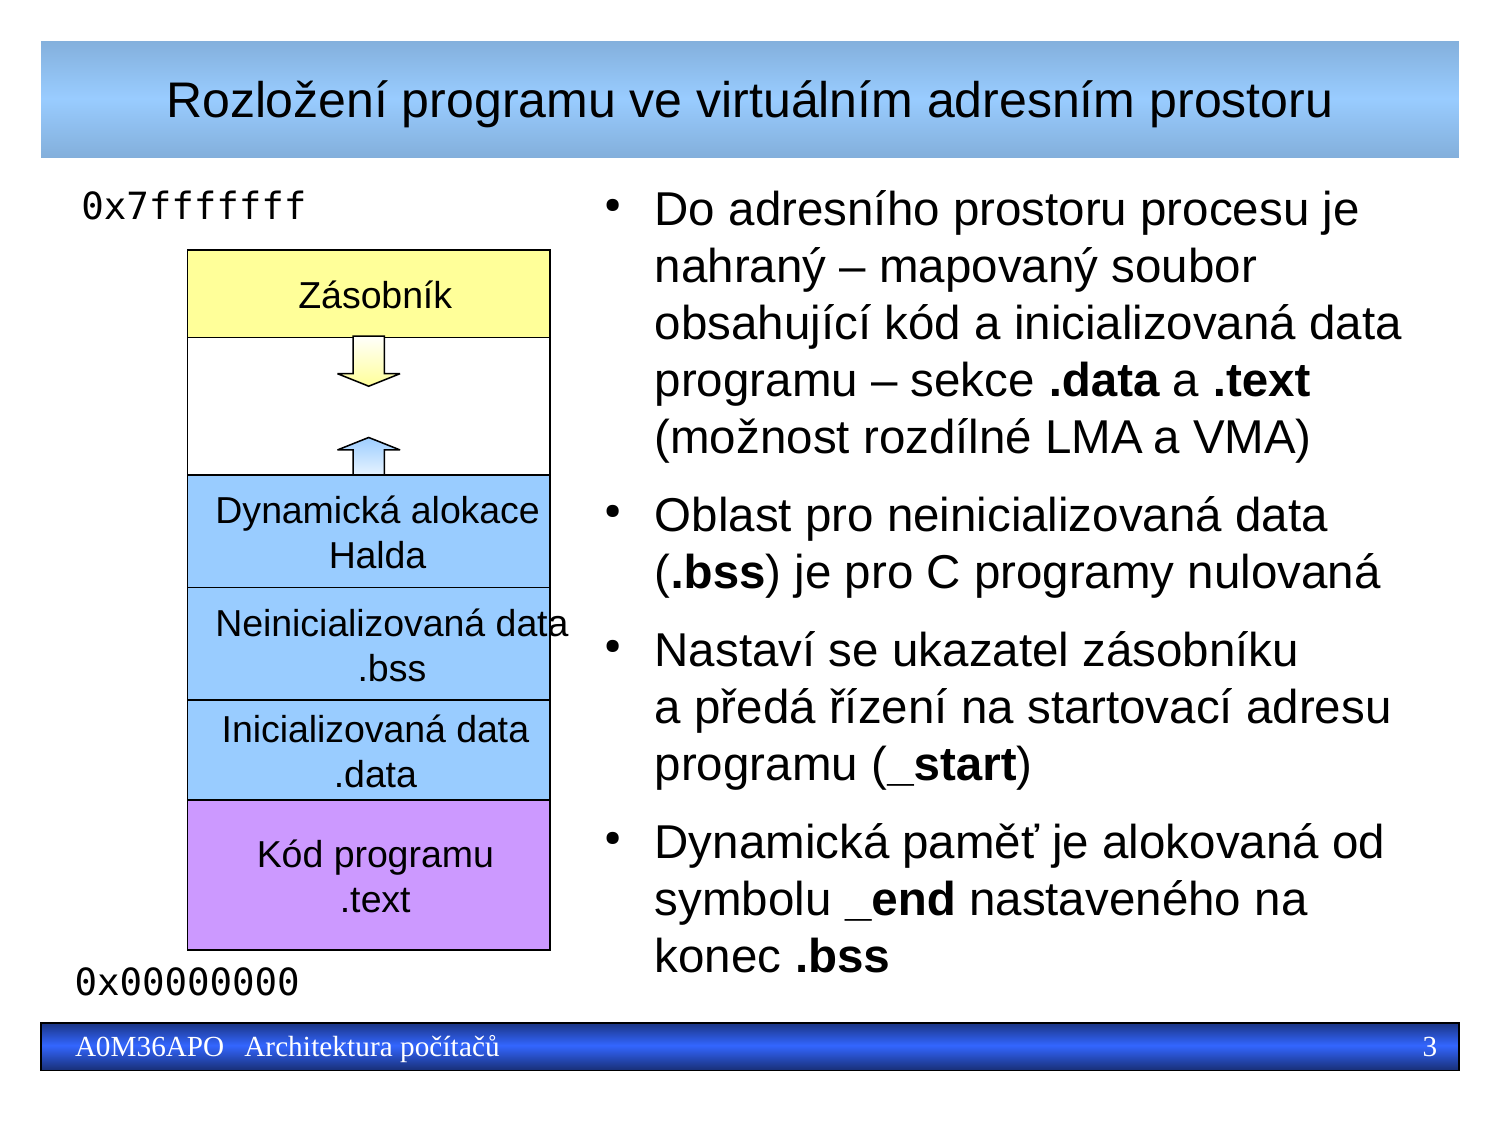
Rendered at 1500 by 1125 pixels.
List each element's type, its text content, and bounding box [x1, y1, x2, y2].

title Rozložení programu ve virtuálním adresním prostoru [41, 41, 1459, 158]
list Do adresního prostoru procesu je nahraný – mapovaný soubor obsahující kód a inicializovaná data programu – sekce .data a .text (možnost rozdílné LMA a VMA) Oblast pro neinicializovaná data (.bss) je pro C programy nulovaná Nastaví se ukazatel zásobníku a předá řízení na startovací adresu programu (_start) Dynamická paměť je alokovaná od symbolu _end nastaveného na konec .bss [587, 178, 1426, 994]
text_box 0x7fffffff [73, 173, 314, 235]
text_box Inicializovaná data .data [187, 699, 550, 800]
text_box Zásobník [187, 249, 550, 338]
text_box Kód programu .text [187, 800, 550, 950]
text_box [337, 437, 401, 474]
text_box [337, 336, 401, 387]
text_box Neinicializovaná data .bss [187, 588, 550, 699]
text_box Dynamická alokace Halda [187, 474, 550, 588]
text_box 0x00000000 [66, 949, 308, 1011]
